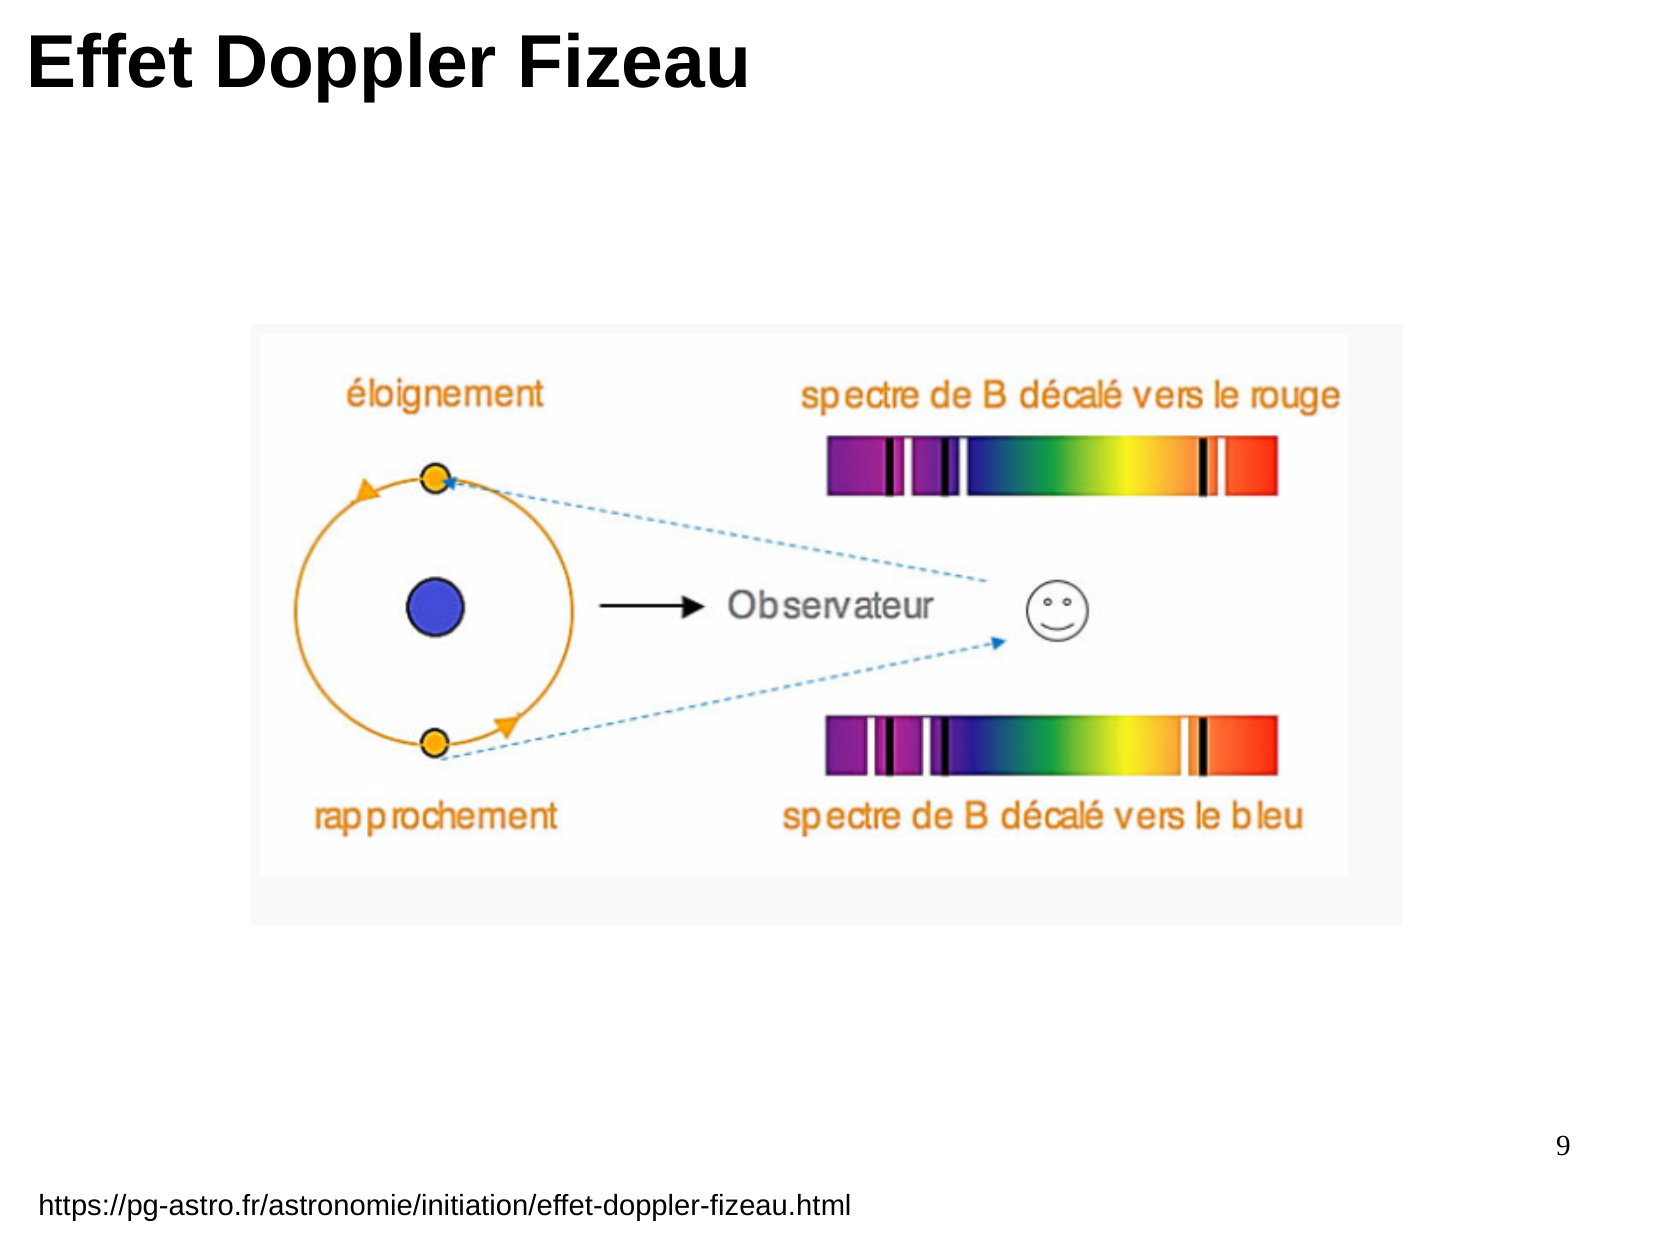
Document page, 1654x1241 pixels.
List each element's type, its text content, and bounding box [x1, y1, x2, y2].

text_box Effet Doppler Fizeau [11, 12, 1004, 195]
text_box https://pg-astro.fr/astronomie/initiation/effet-doppler-fizeau.html [23, 1181, 875, 1241]
picture [251, 324, 1403, 926]
